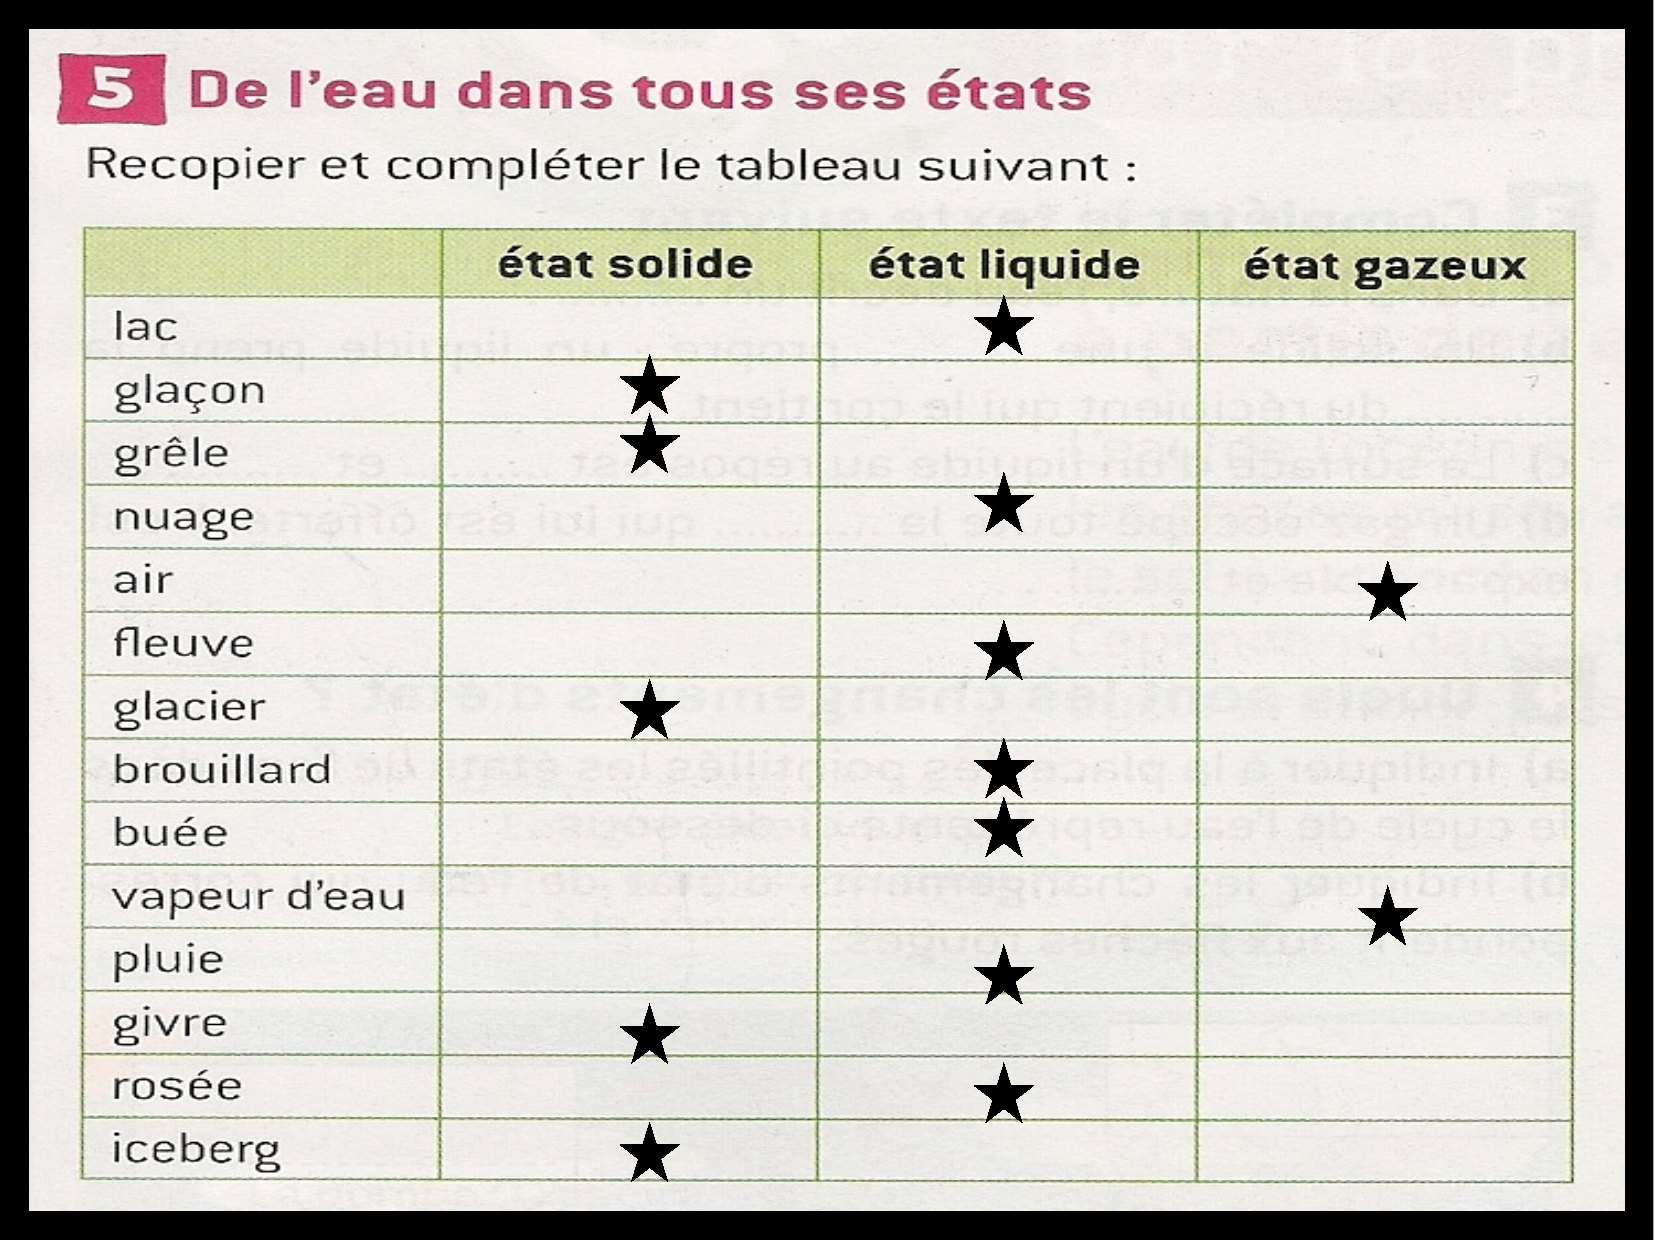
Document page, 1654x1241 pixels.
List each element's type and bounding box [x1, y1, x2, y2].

text_box [1358, 885, 1418, 945]
text_box [974, 295, 1034, 355]
text_box [620, 1122, 680, 1182]
text_box [974, 738, 1034, 798]
text_box [974, 944, 1034, 1004]
text_box [974, 797, 1034, 857]
text_box [974, 620, 1034, 680]
text_box [974, 1062, 1034, 1123]
text_box [620, 1003, 680, 1064]
text_box [620, 413, 680, 473]
text_box [620, 354, 680, 414]
text_box [620, 679, 680, 739]
picture [29, 29, 1625, 1211]
text_box [974, 472, 1034, 532]
text_box [1358, 561, 1418, 621]
